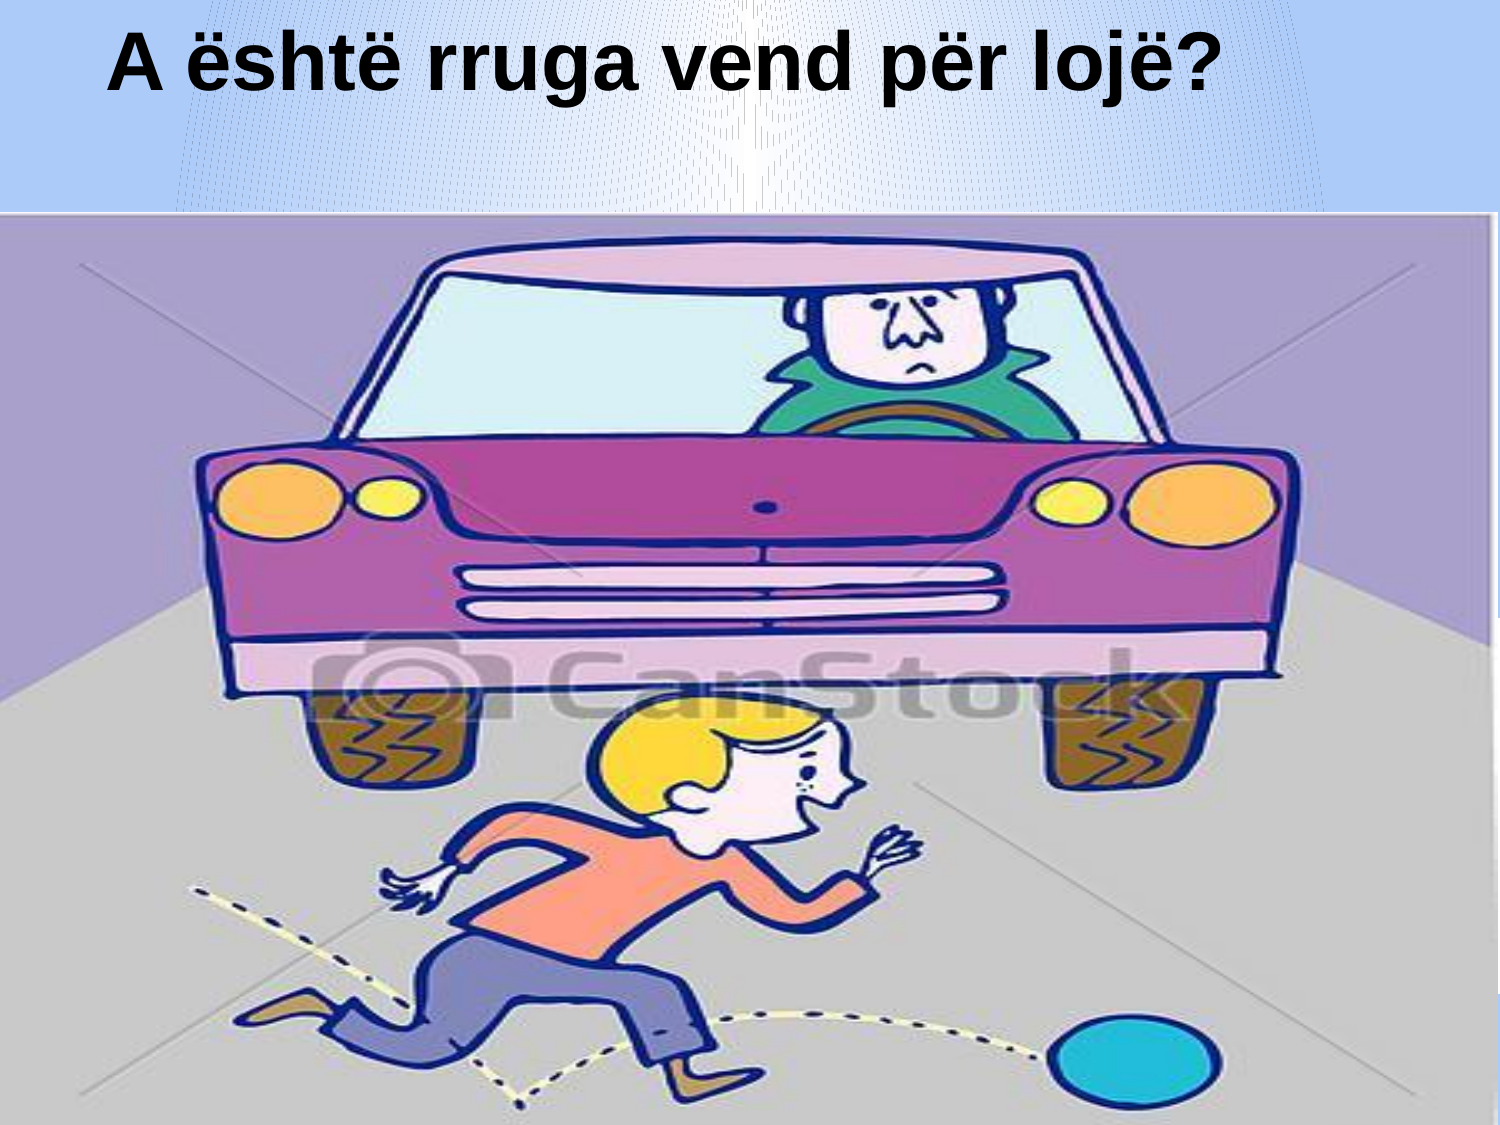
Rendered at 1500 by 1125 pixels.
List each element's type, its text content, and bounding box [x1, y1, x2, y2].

text_box A është rruga vend për lojë? [0, 0, 1498, 205]
picture [0, 212, 1498, 1125]
